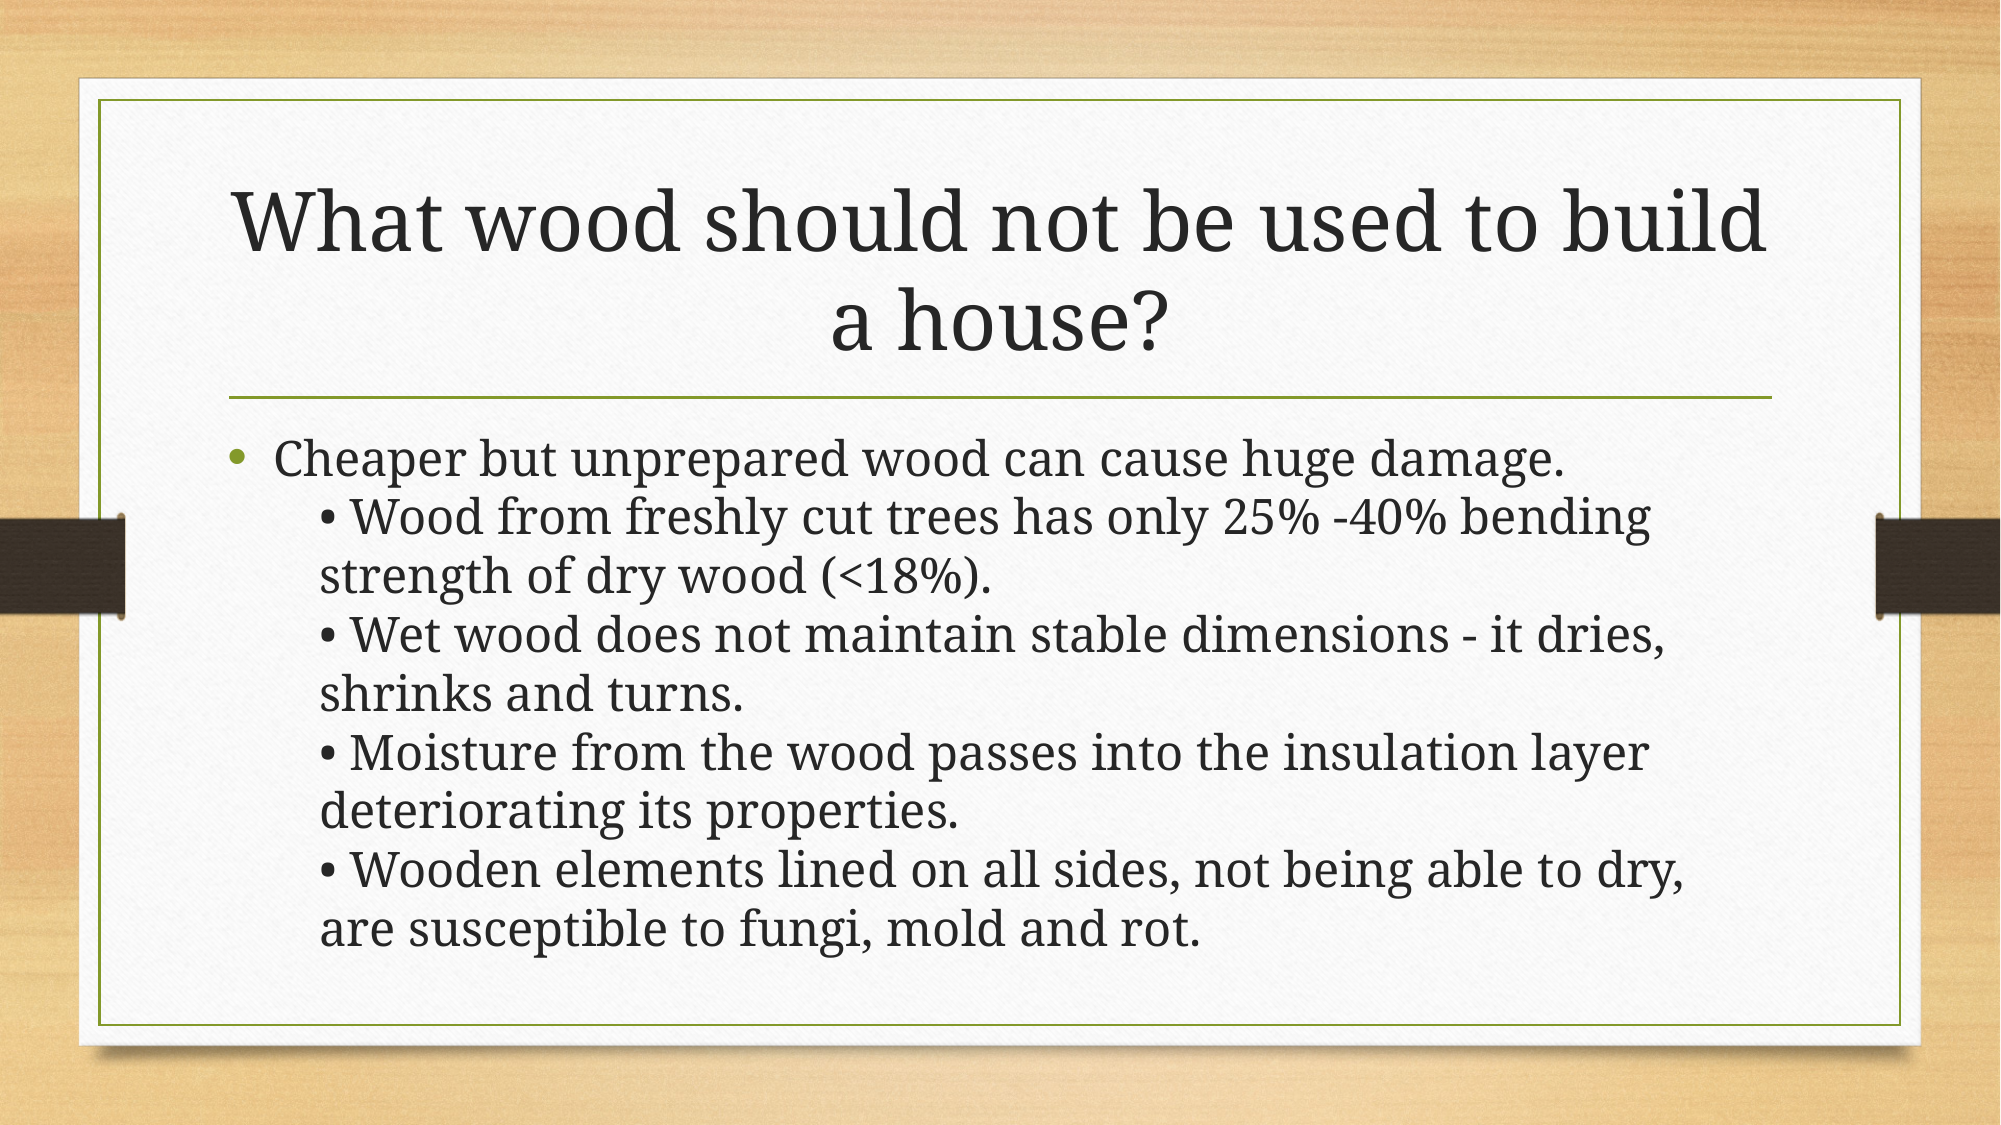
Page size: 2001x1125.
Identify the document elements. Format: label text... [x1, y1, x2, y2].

list Cheaper but unprepared wood can cause huge damage. • Wood from freshly cut trees has only 25% -40% bending strength of dry wood (<18%). • Wet wood does not maintain stable dimensions - it dries, shrinks and turns. • Moisture from the wood passes into the insulation layer deteriorating its properties. • Wooden elements lined on all sides, not being able to dry, are susceptible to fungi, mold and rot. [212, 419, 1788, 964]
title What wood should not be used to build a house? [212, 161, 1788, 376]
